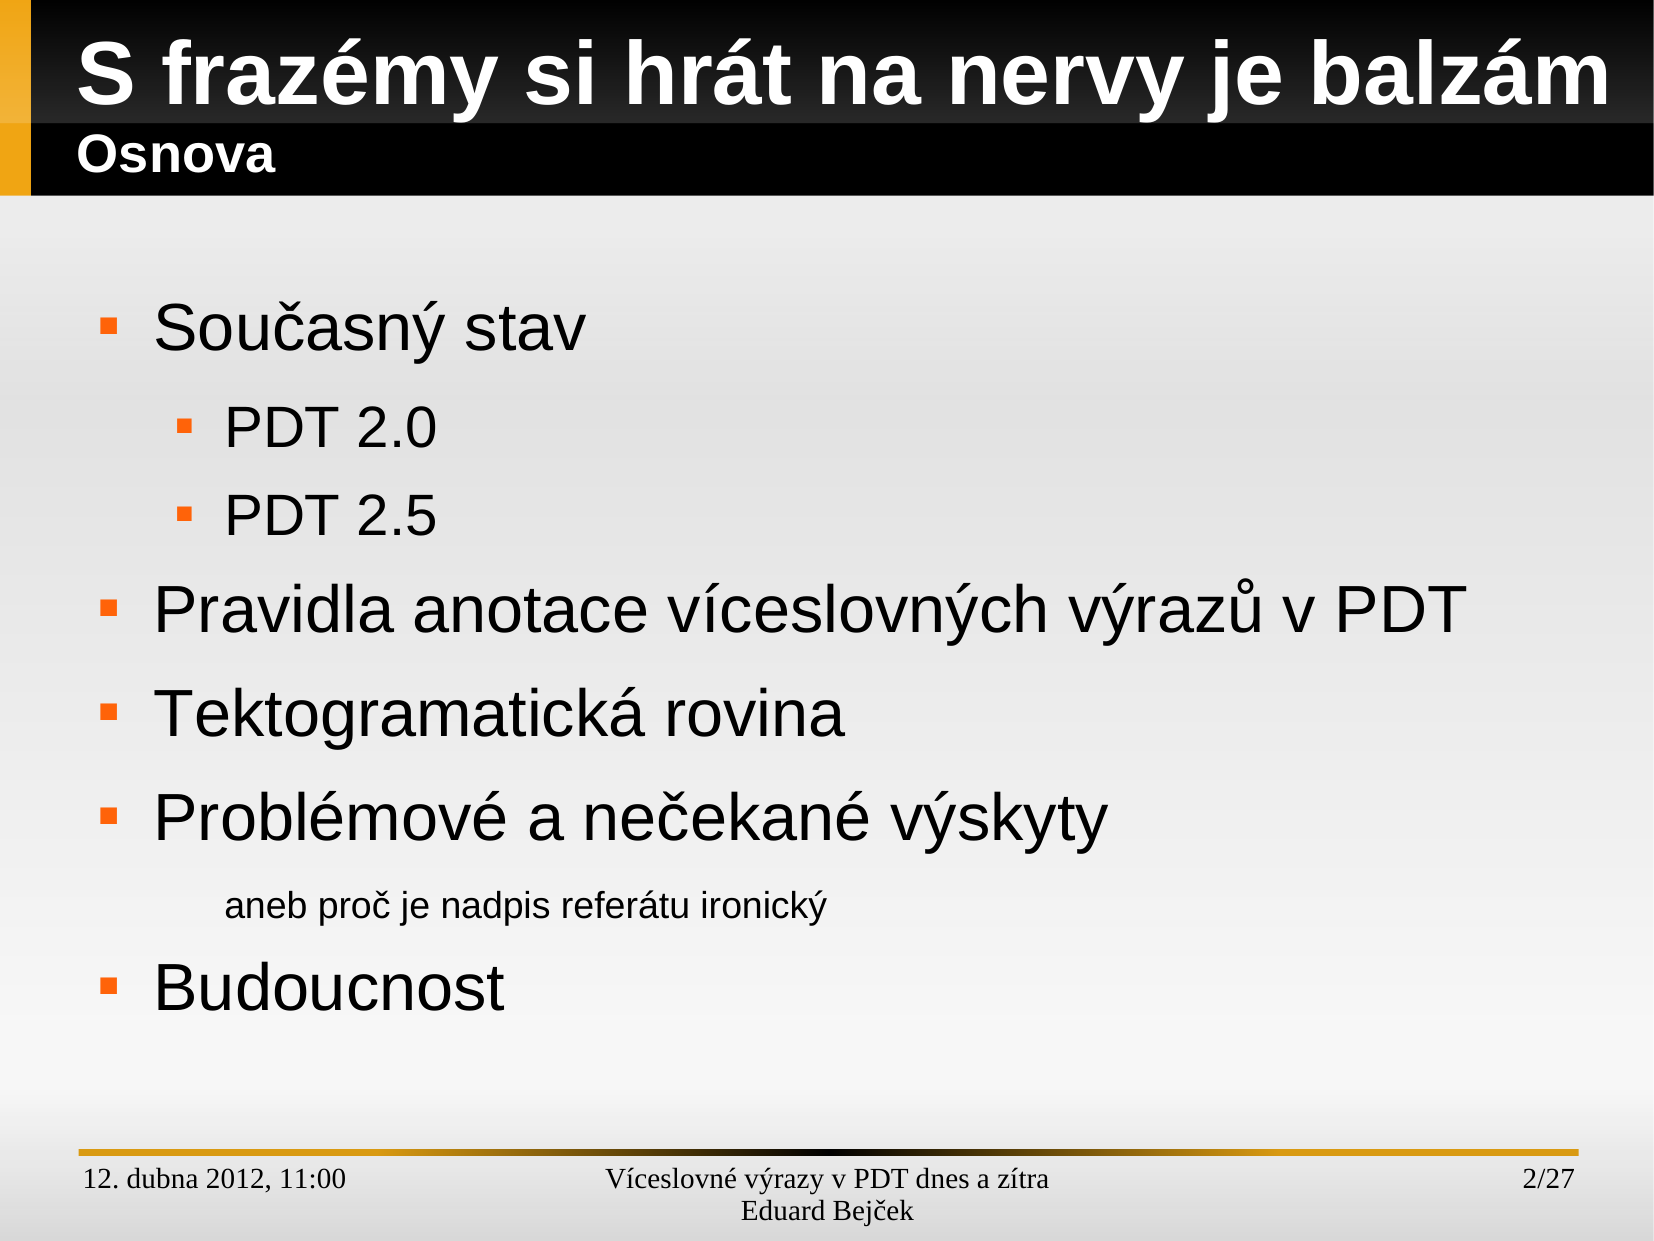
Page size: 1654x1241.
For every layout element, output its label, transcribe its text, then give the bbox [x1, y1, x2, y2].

list Současný stav PDT 2.0 PDT 2.5 Pravidla anotace víceslovných výrazů v PDT Tektogramatická rovina Problémové a nečekané výskyty aneb proč je nadpis referátu ironický Budoucnost [82, 290, 1571, 1109]
title S frazémy si hrát na nervy je balzám Osnova [76, 0, 1651, 234]
picture [0, 0, 1654, 1241]
